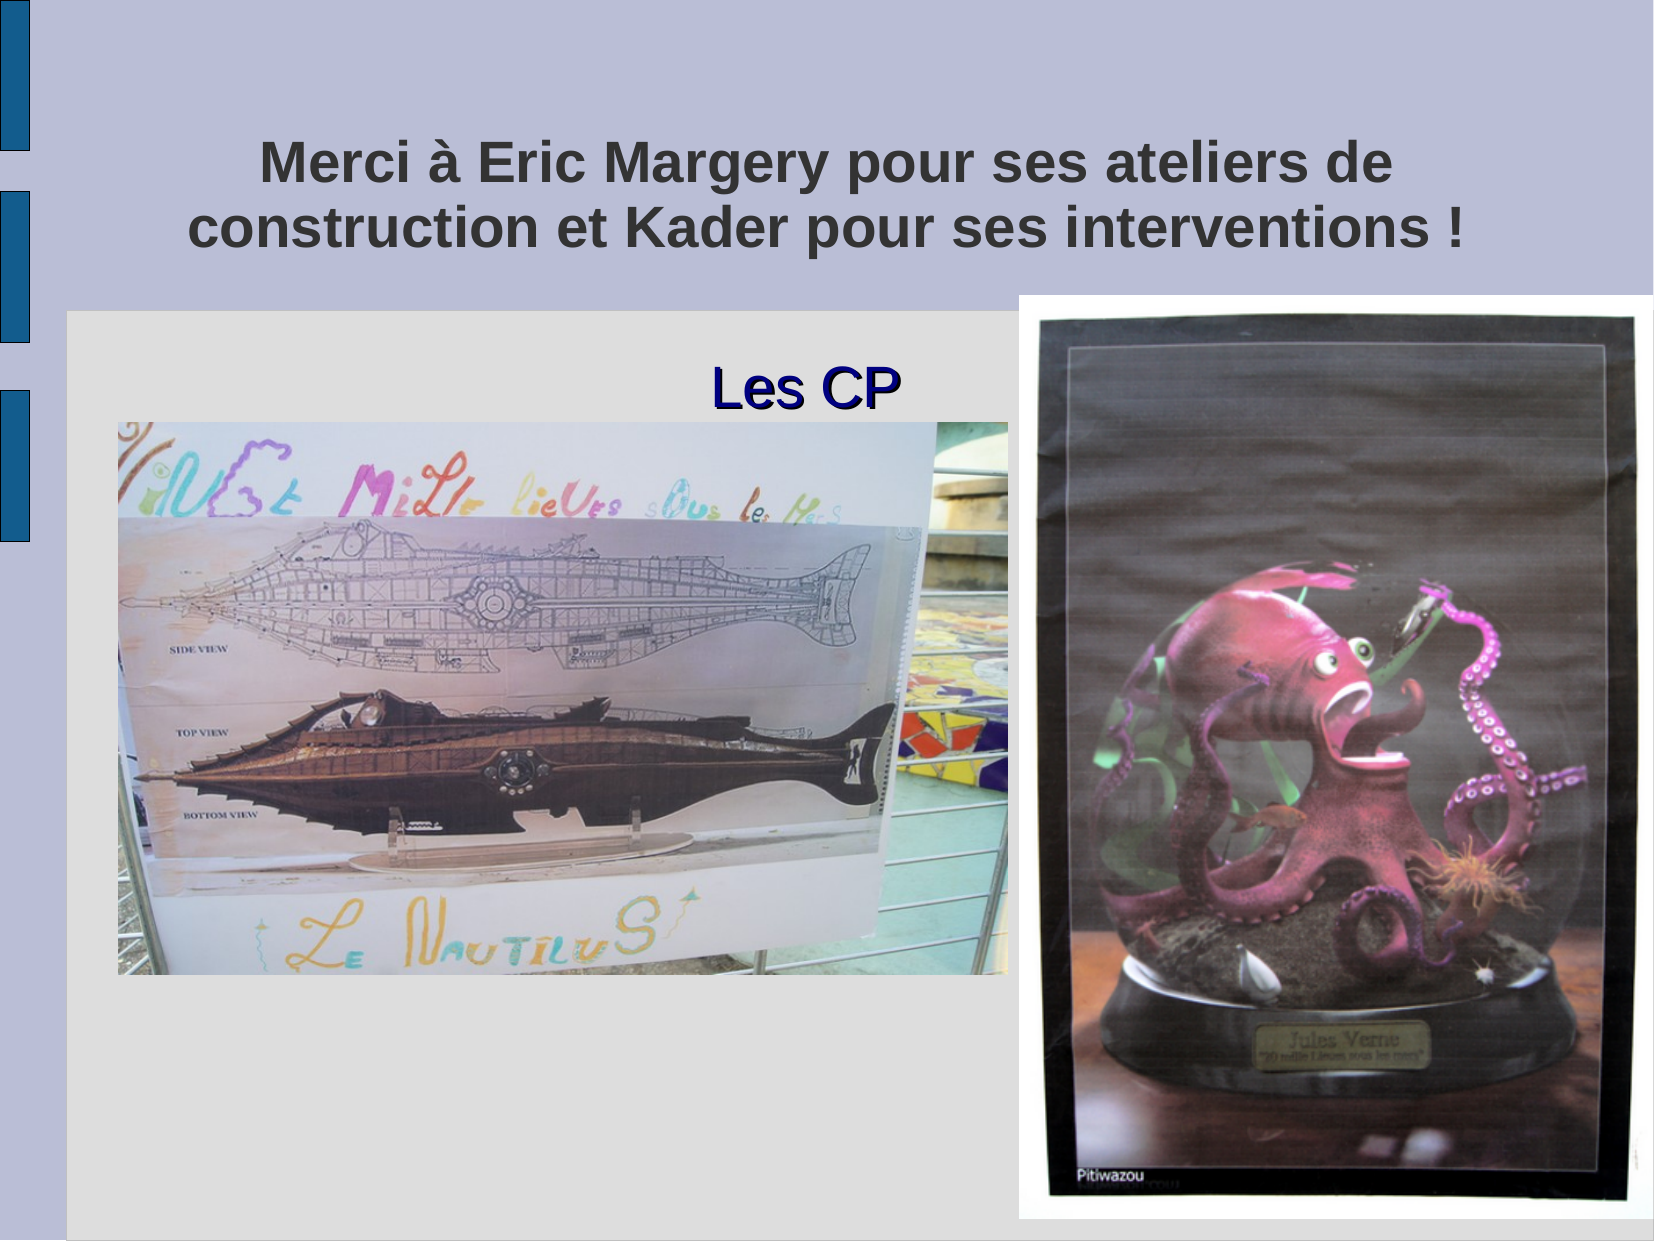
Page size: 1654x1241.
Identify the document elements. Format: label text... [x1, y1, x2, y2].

title Merci à Eric Margery pour ses ateliers de construction et Kader pour ses interventions ! [121, 91, 1534, 299]
list Les CP [64, 354, 1019, 1136]
picture [118, 422, 1008, 975]
picture [1019, 295, 1654, 1219]
